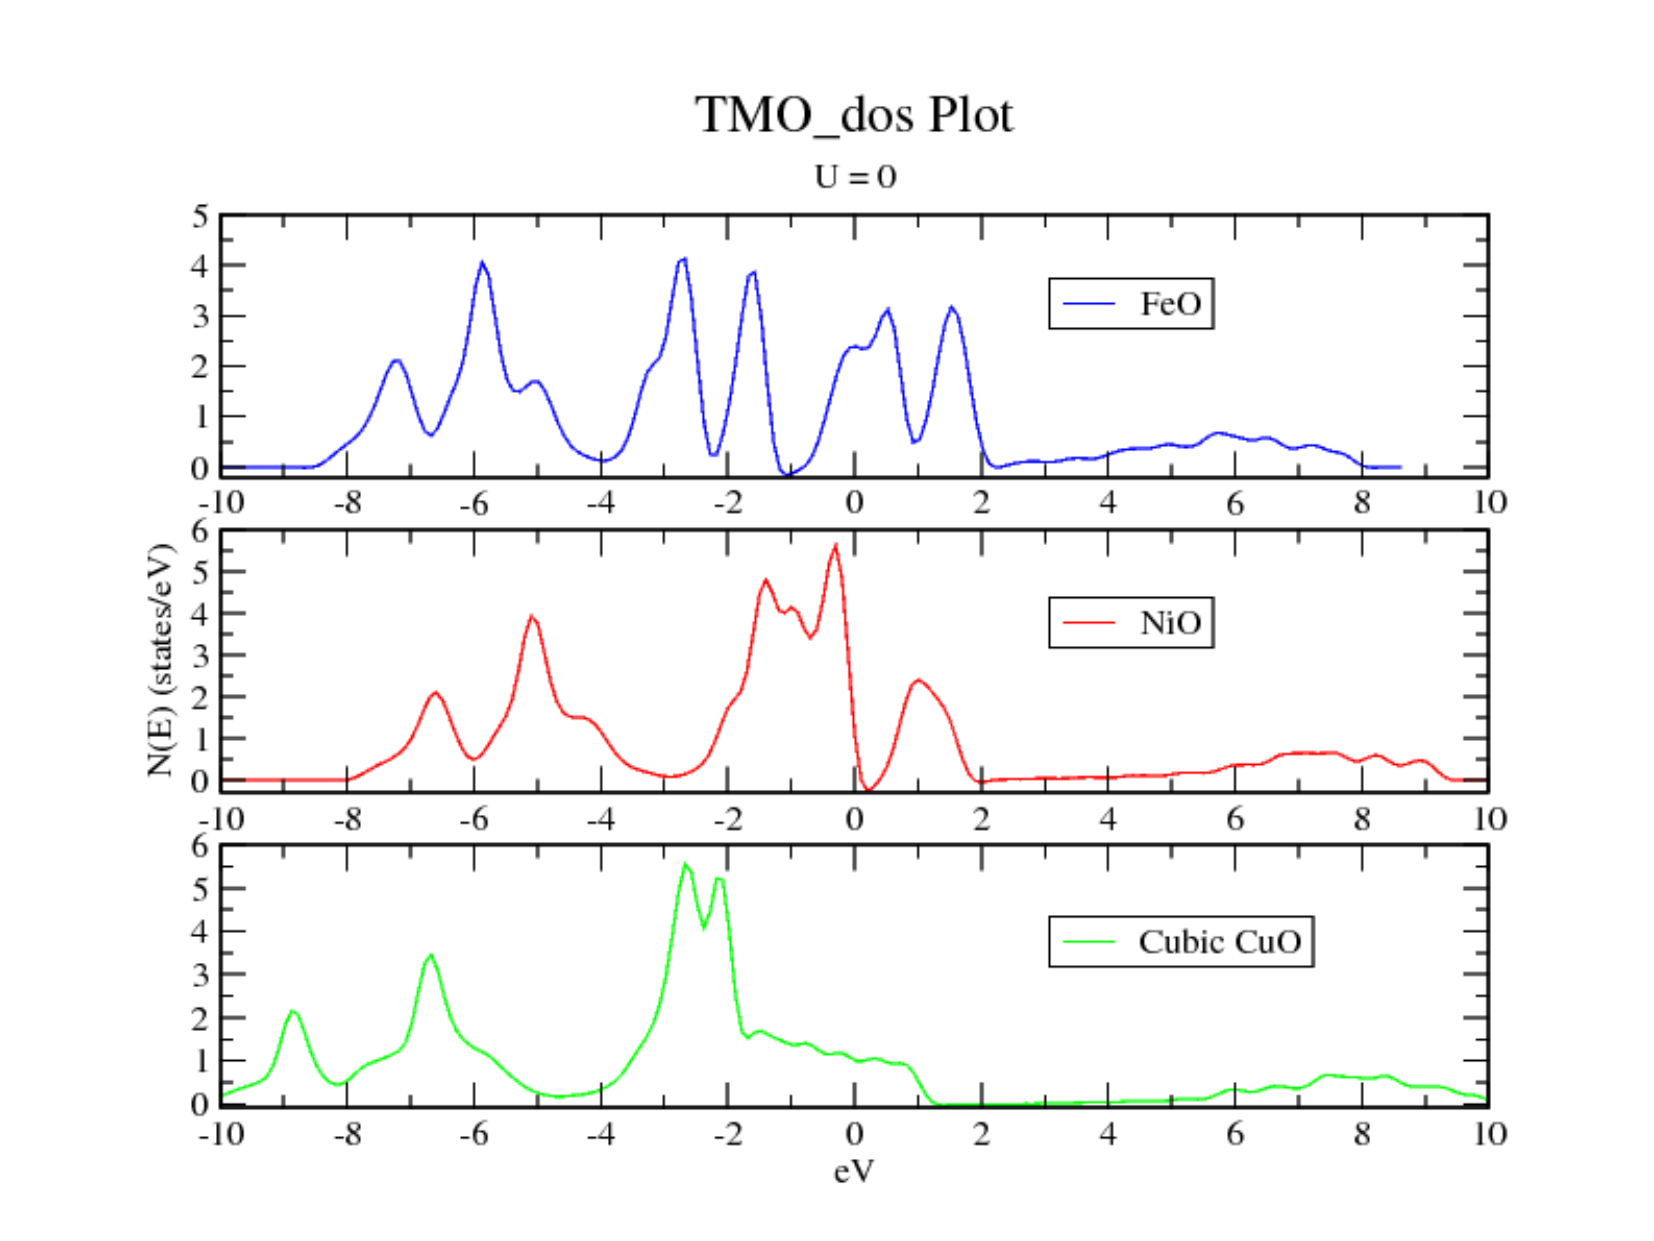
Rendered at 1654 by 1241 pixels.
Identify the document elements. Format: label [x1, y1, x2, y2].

picture [115, 57, 1566, 1206]
